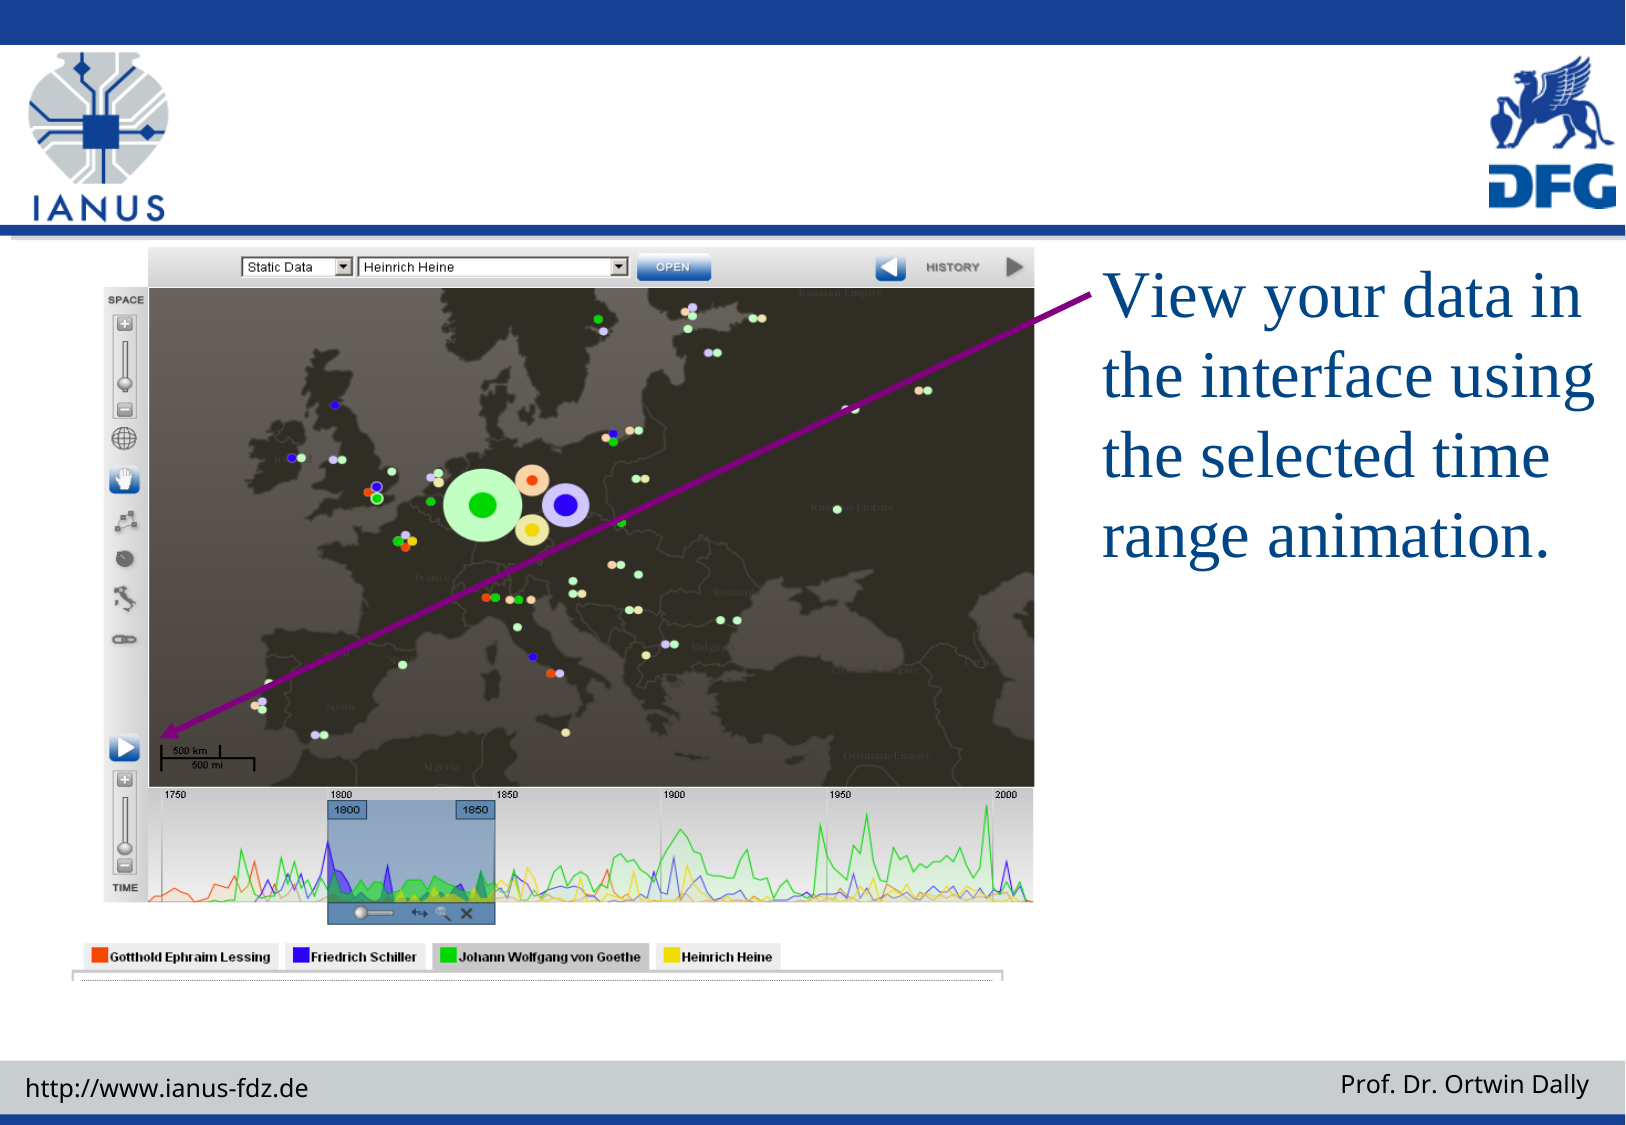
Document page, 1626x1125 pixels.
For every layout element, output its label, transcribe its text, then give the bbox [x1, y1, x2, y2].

text_box View your data in the interface using the selected time range animation. [1087, 243, 1626, 977]
picture [17, 45, 180, 224]
picture [1489, 54, 1616, 209]
picture [64, 242, 1041, 981]
